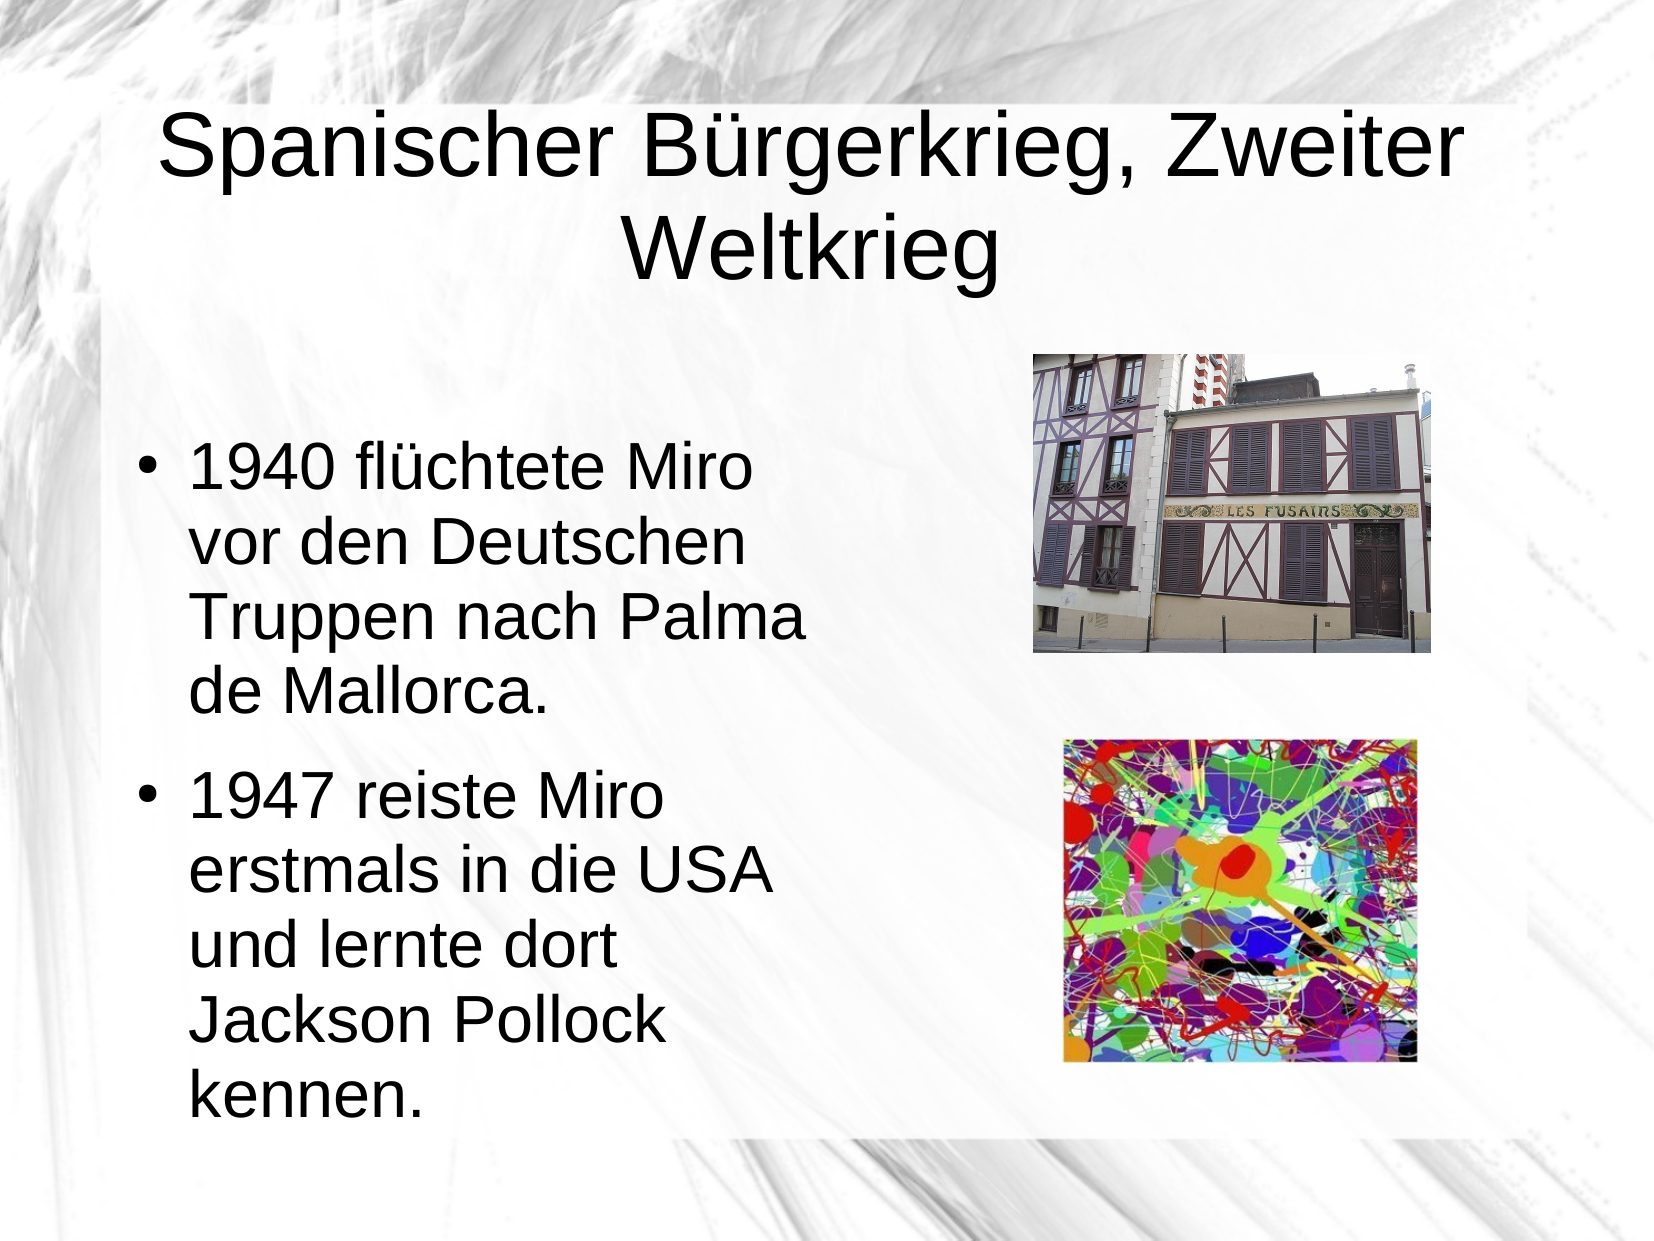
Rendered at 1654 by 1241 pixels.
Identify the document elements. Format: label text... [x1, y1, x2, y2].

list 1940 flüchtete Miro vor den Deutschen Truppen nach Palma de Mallorca. 1947 reiste Miro erstmals in die USA und lernte dort Jackson Pollock kennen. [118, 324, 827, 1132]
picture [0, 0, 1654, 1241]
title Spanischer Bürgerkrieg, Zweiter Weltkrieg [118, 93, 1506, 299]
